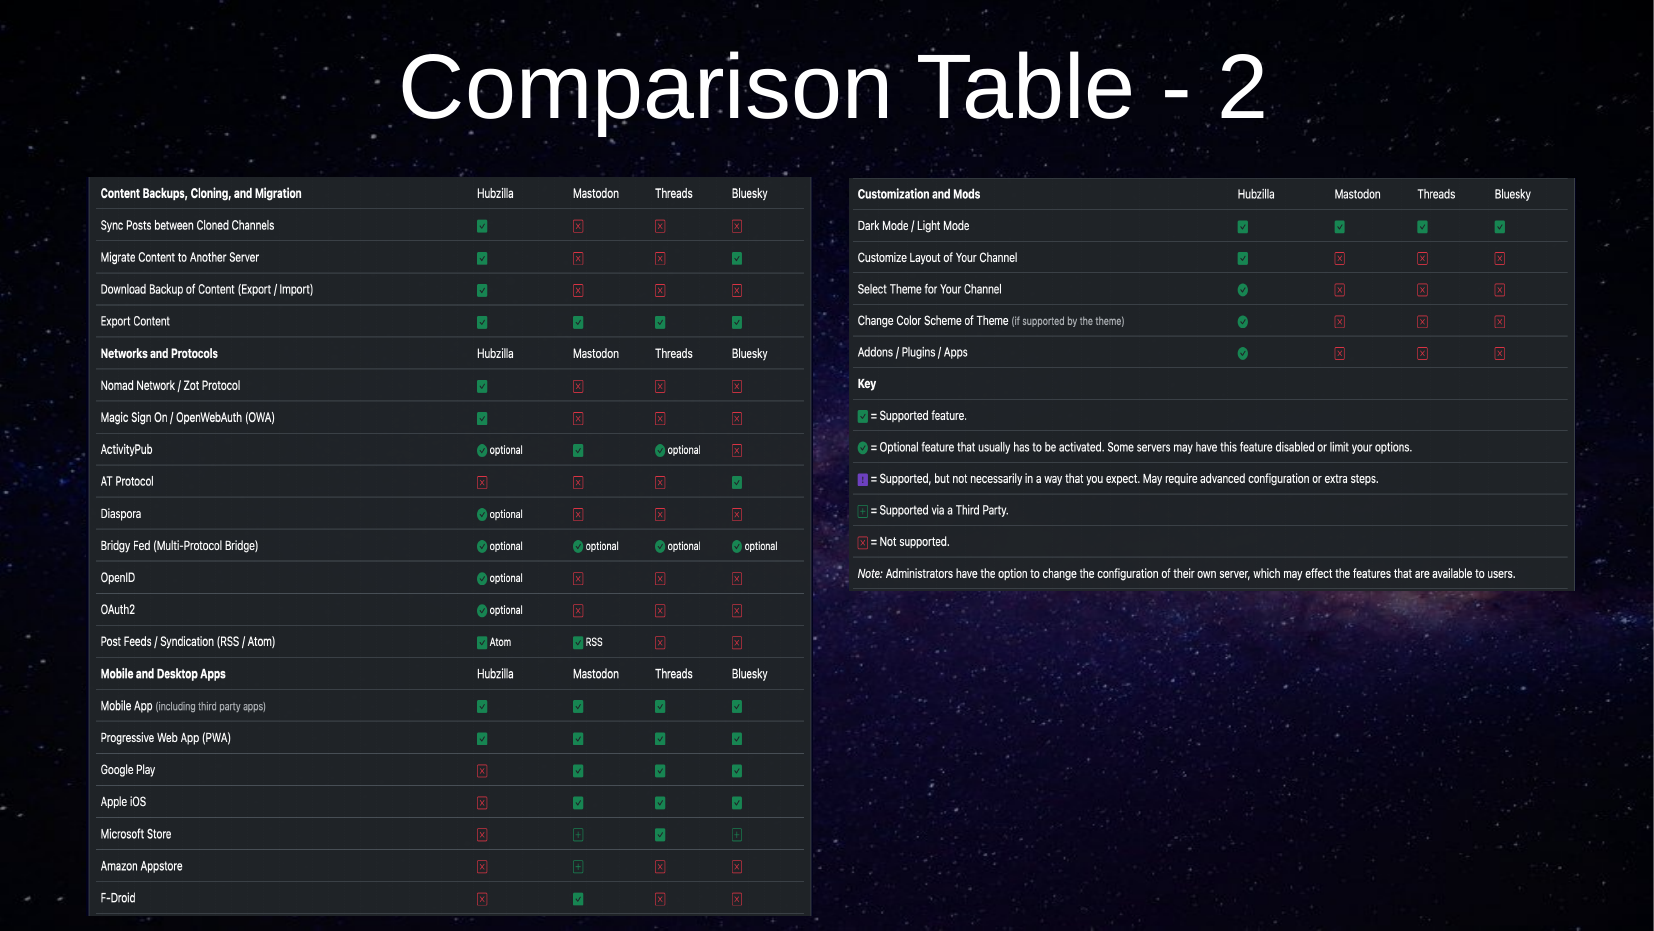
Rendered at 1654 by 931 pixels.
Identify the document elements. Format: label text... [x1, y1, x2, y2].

title Comparison Table - 2 [90, 25, 1579, 148]
picture [0, 0, 1654, 931]
